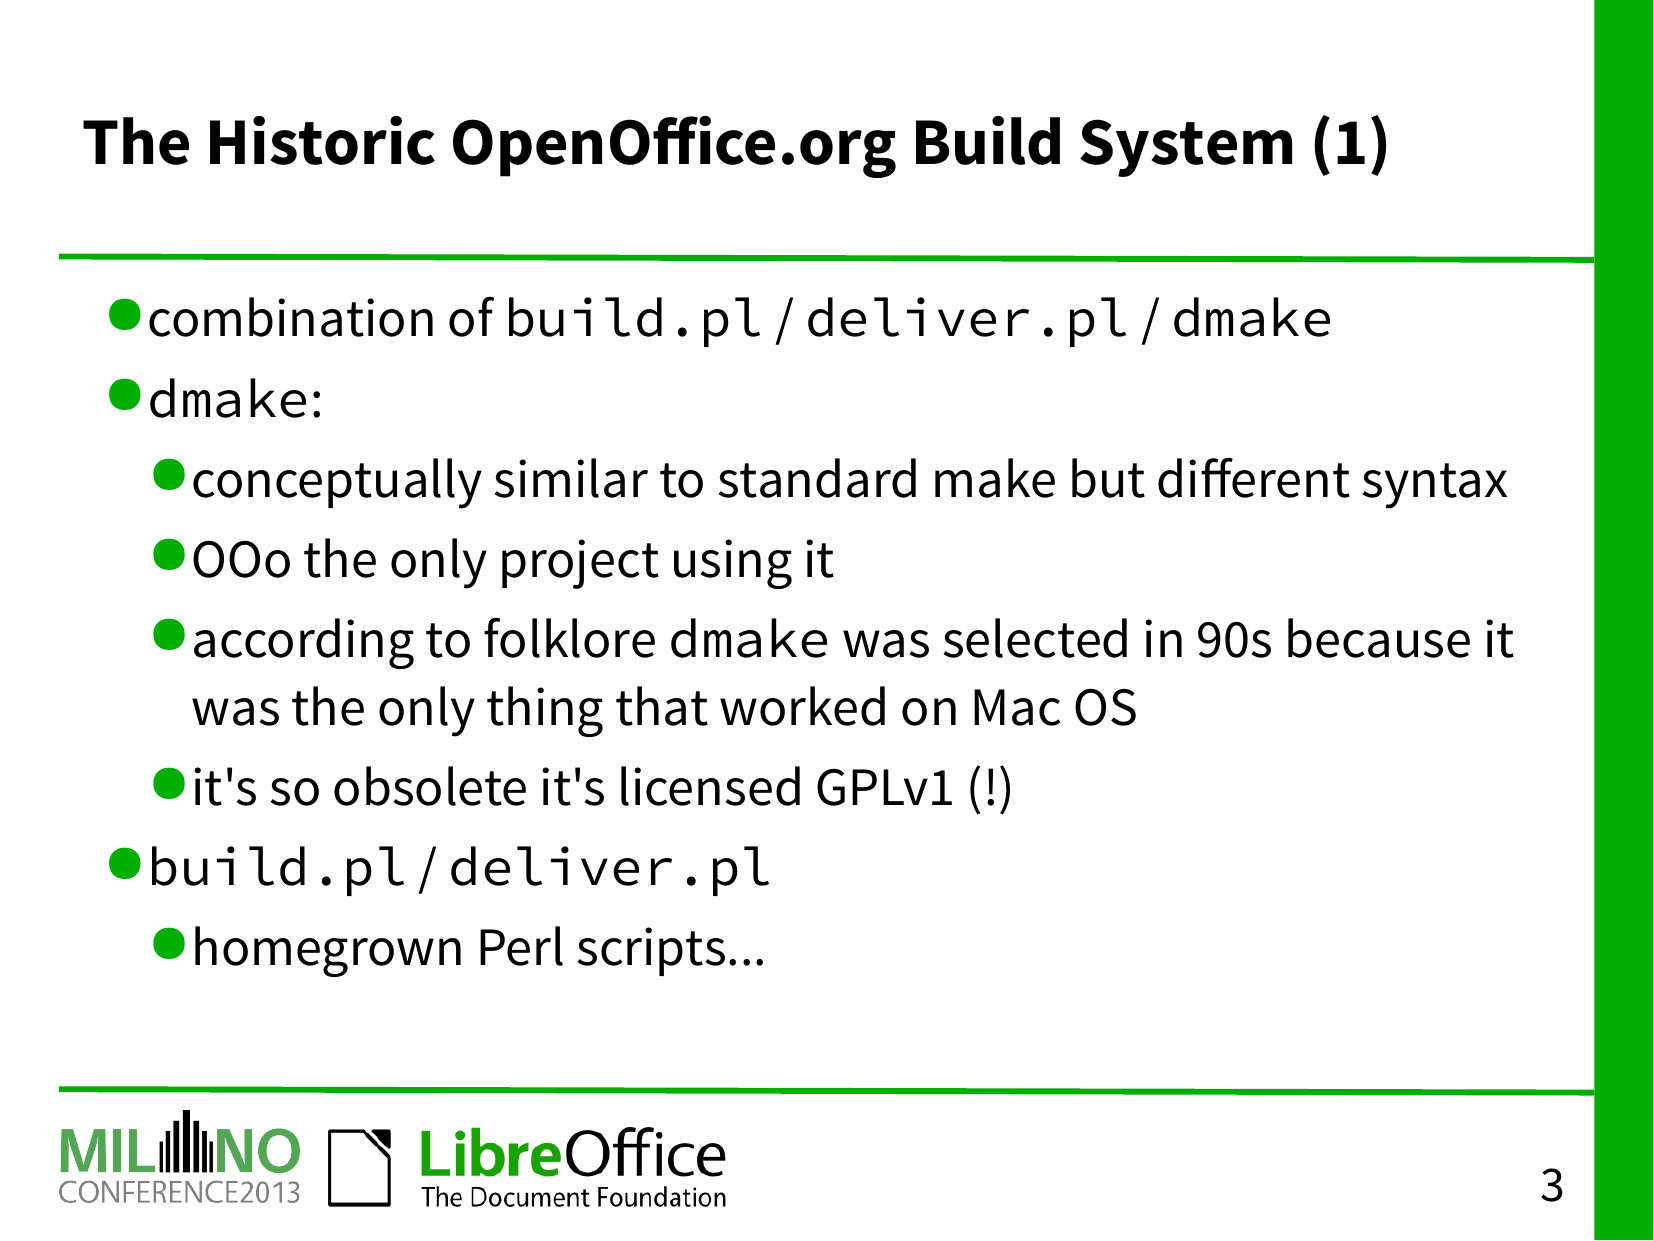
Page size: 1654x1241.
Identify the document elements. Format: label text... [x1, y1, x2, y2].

list combination of build.pl / deliver.pl / dmake dmake: conceptually similar to standard make but different syntax OOo the only project using it according to folklore dmake was selected in 90s because it was the only thing that worked on Mac OS it's so obsolete it's licensed GPLv1 (!) build.pl / deliver.pl homegrown Perl scripts... [59, 283, 1595, 1003]
picture [59, 1093, 756, 1241]
title The Historic OpenOffice.org Build System (1) [47, 62, 1583, 219]
